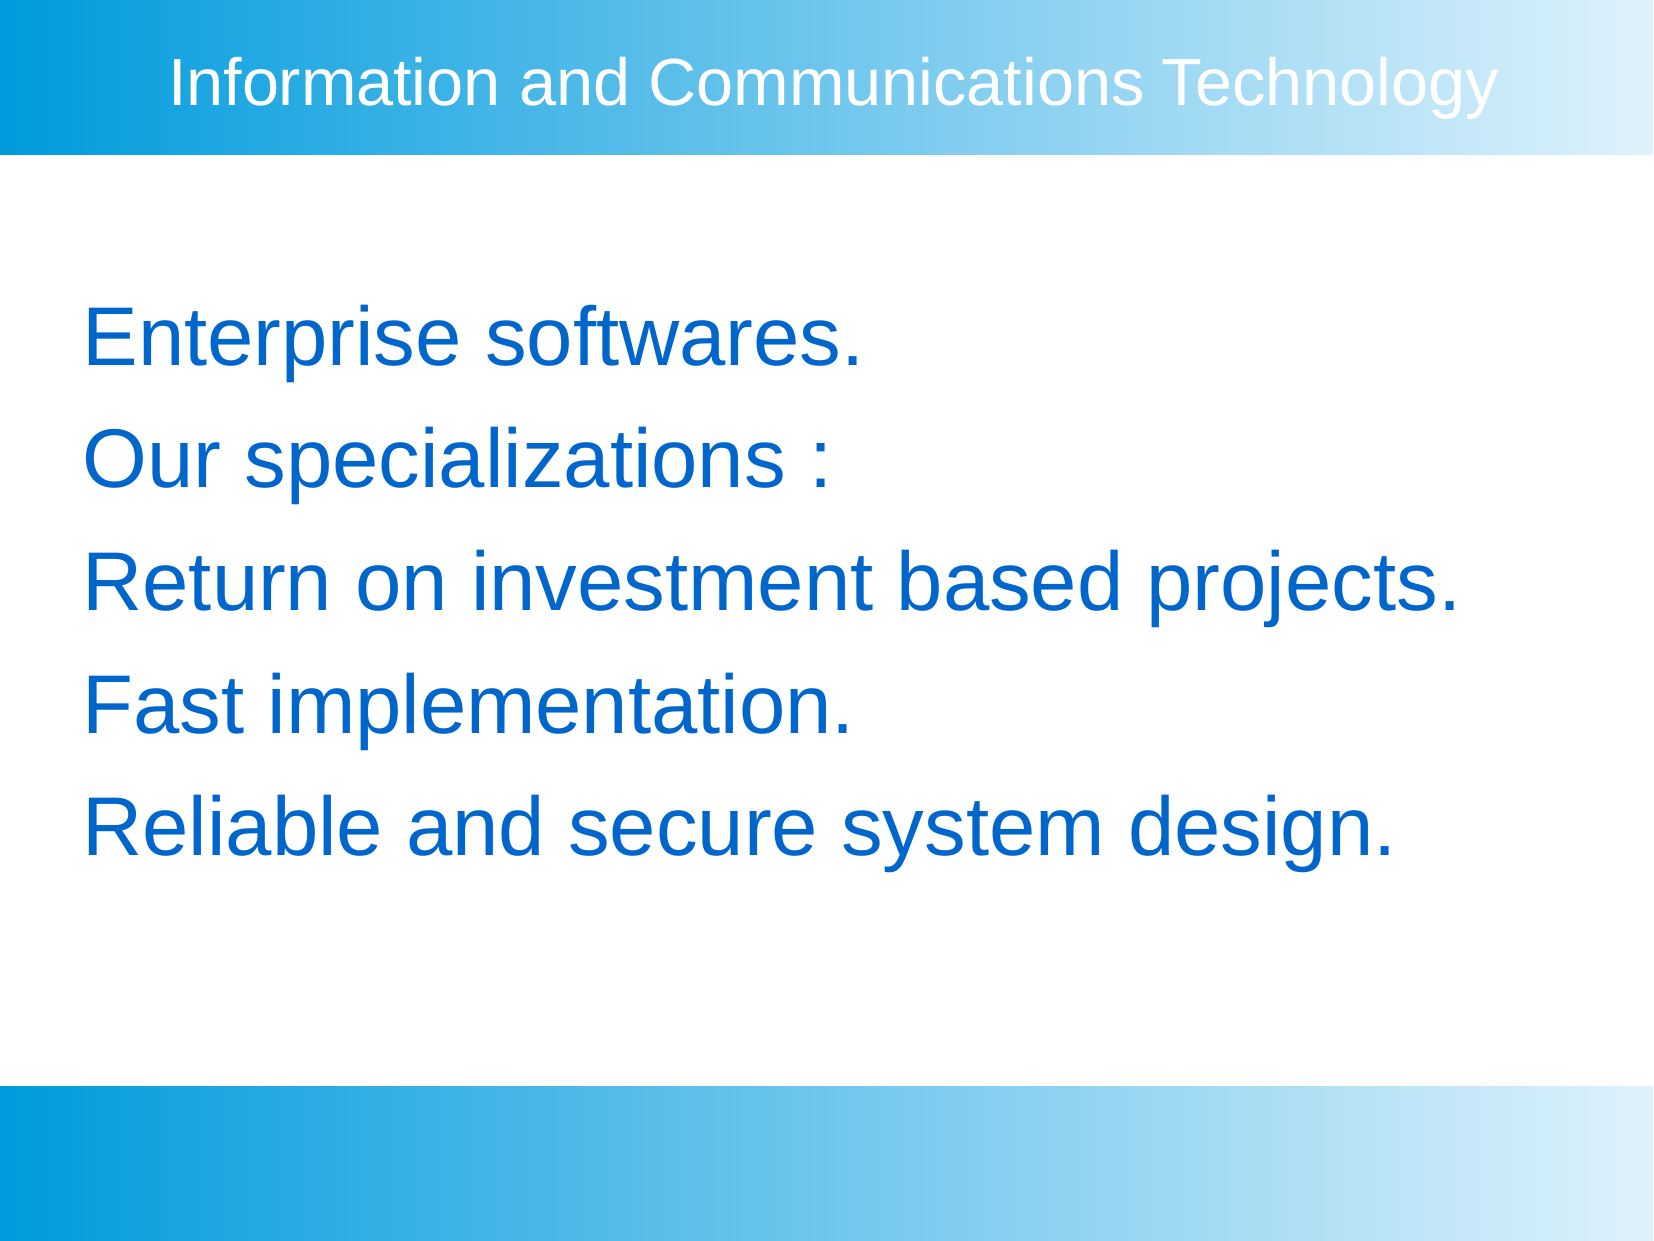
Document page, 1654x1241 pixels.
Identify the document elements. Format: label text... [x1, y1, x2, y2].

title Information and Communications Technology [90, 30, 1579, 136]
list Enterprise softwares. Our specializations : Return on investment based projects. Fast implementation. Reliable and secure system design. [82, 290, 1571, 1010]
